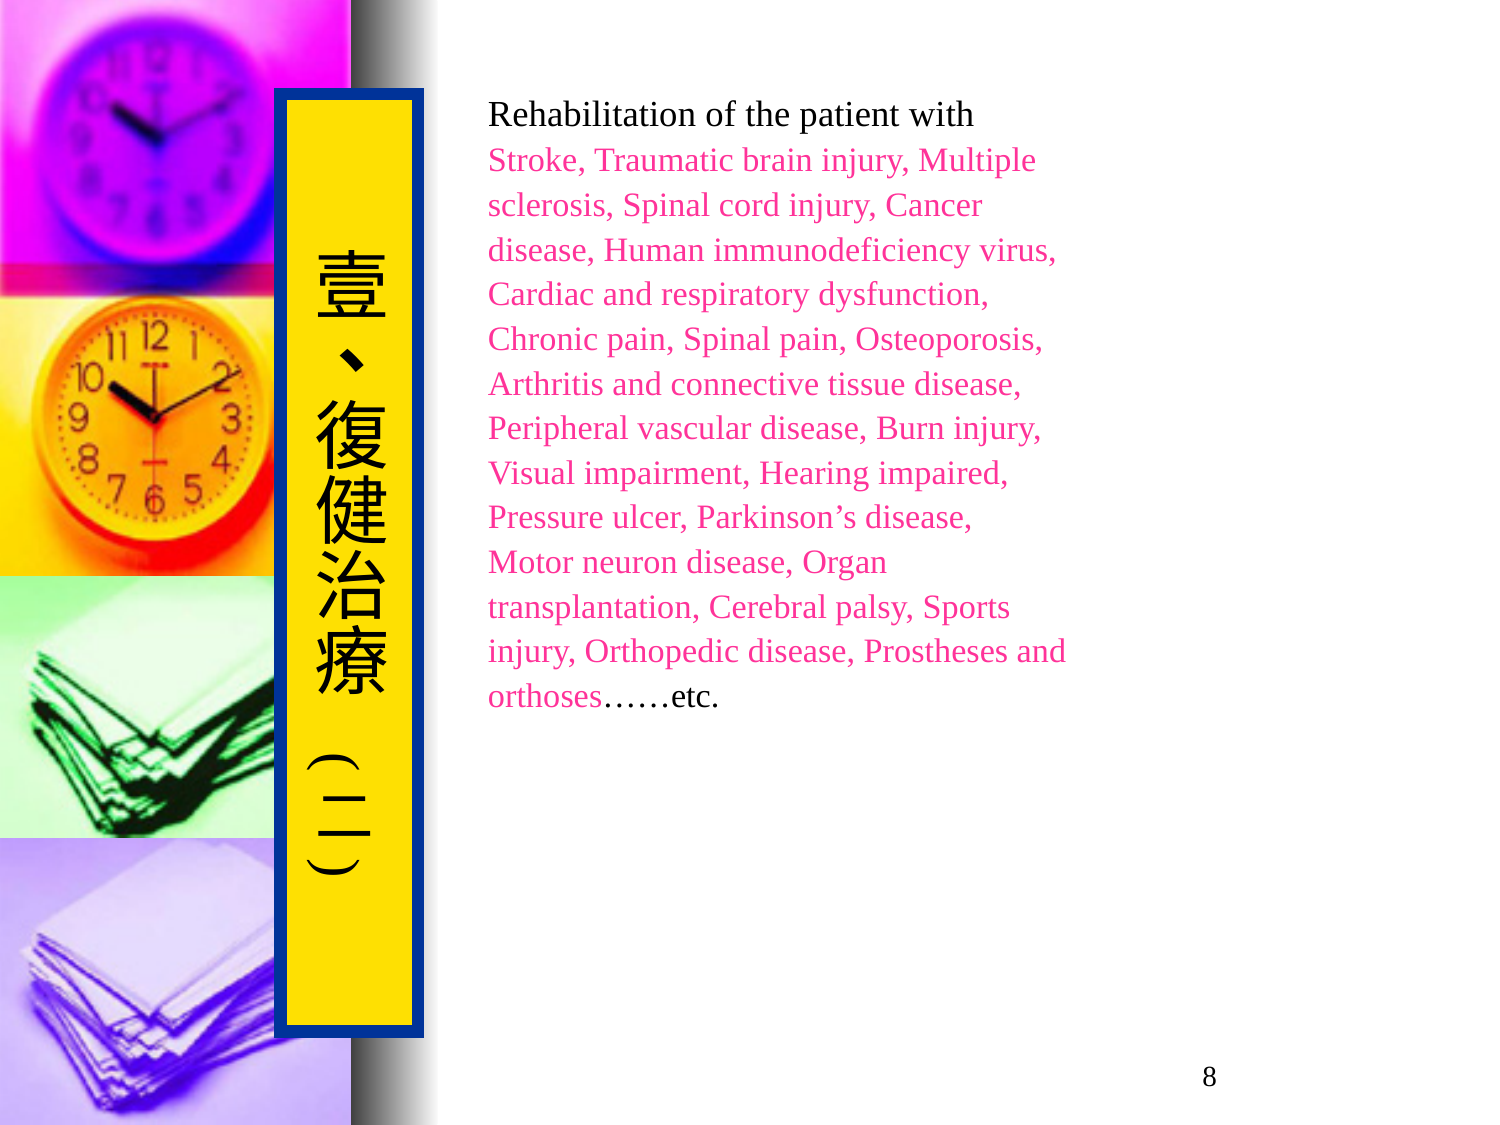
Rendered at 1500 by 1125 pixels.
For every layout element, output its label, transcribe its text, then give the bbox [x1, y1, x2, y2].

text_box [1187, 1050, 1500, 1125]
list Rehabilitation of the patient with Stroke, Traumatic brain injury, Multiple sclerosis, Spinal cord injury, Cancer disease, Human immunodeficiency virus, Cardiac and respiratory dysfunction, Chronic pain, Spinal pain, Osteoporosis, Arthritis and connective tissue disease, Peripheral vascular disease, Burn injury, Visual impairment, Hearing impaired, Pressure ulcer, Parkinson’s disease, Motor neuron disease, Organ transplantation, Cerebral palsy, Sports injury, Orthopedic disease, Prostheses and orthoses……etc. [437, 87, 1388, 1026]
title 壹、復健治療 (二) [280, 93, 419, 1032]
